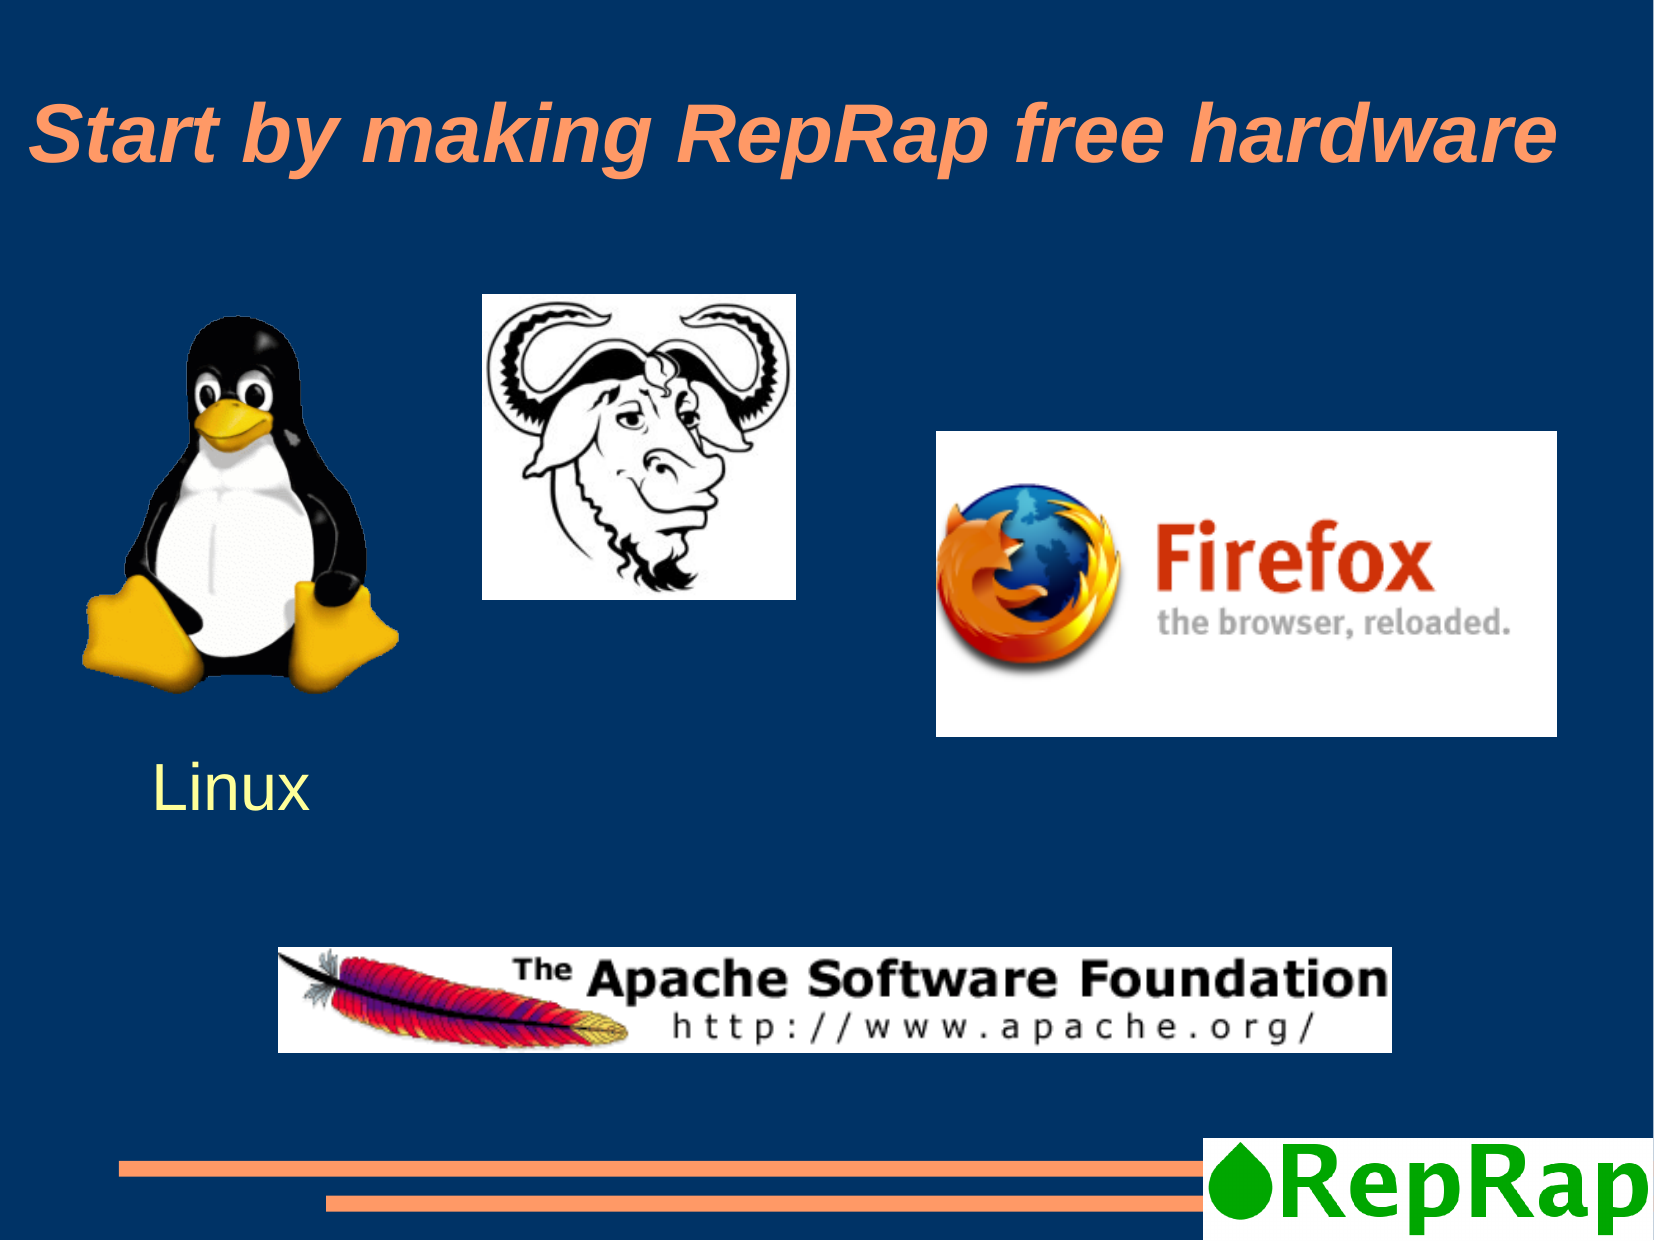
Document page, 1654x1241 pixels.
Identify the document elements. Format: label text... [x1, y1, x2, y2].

subtitle Linux [151, 727, 356, 856]
picture [482, 294, 796, 600]
picture [278, 947, 1392, 1053]
picture [936, 431, 1557, 737]
picture [51, 270, 466, 727]
title Start by making RepRap free hardware [28, 0, 1654, 267]
picture [1203, 1138, 1654, 1241]
